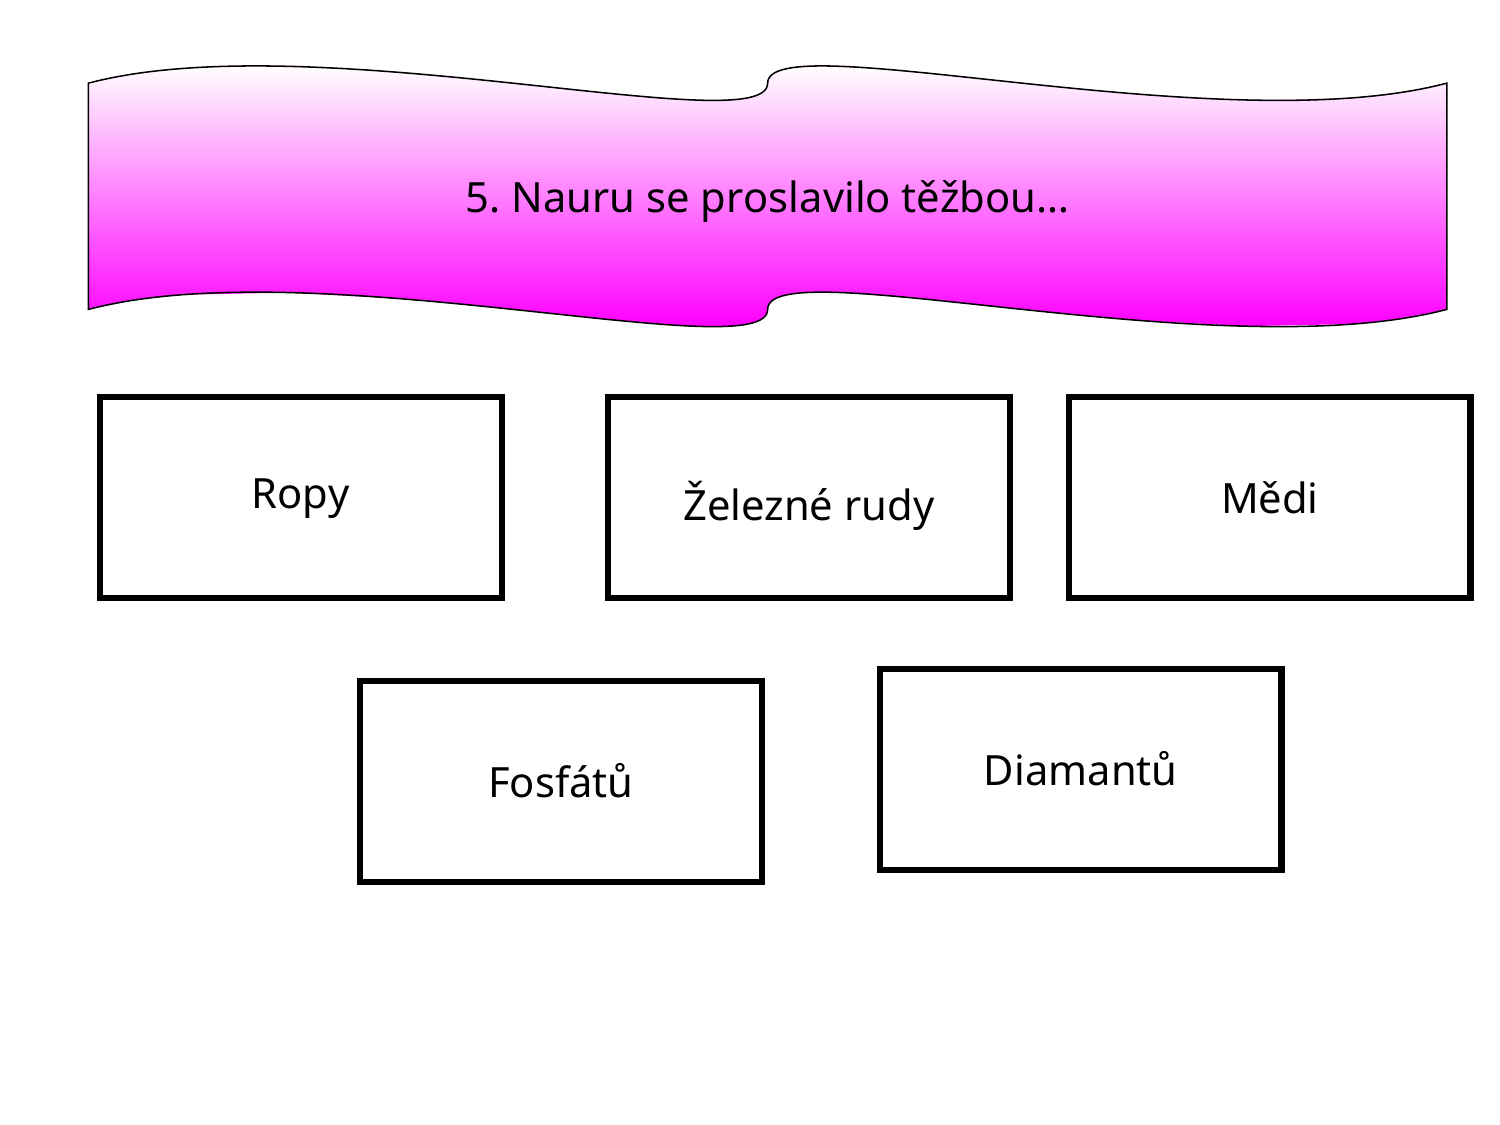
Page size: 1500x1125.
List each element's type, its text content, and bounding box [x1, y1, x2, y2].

text_box Diamantů [879, 668, 1282, 870]
text_box Železné rudy [668, 467, 950, 541]
text_box 5. Nauru se proslavilo těžbou… [88, 65, 1447, 327]
text_box Mědi [1069, 397, 1471, 599]
text_box Fosfátů [360, 680, 762, 882]
text_box Ropy [236, 456, 376, 529]
